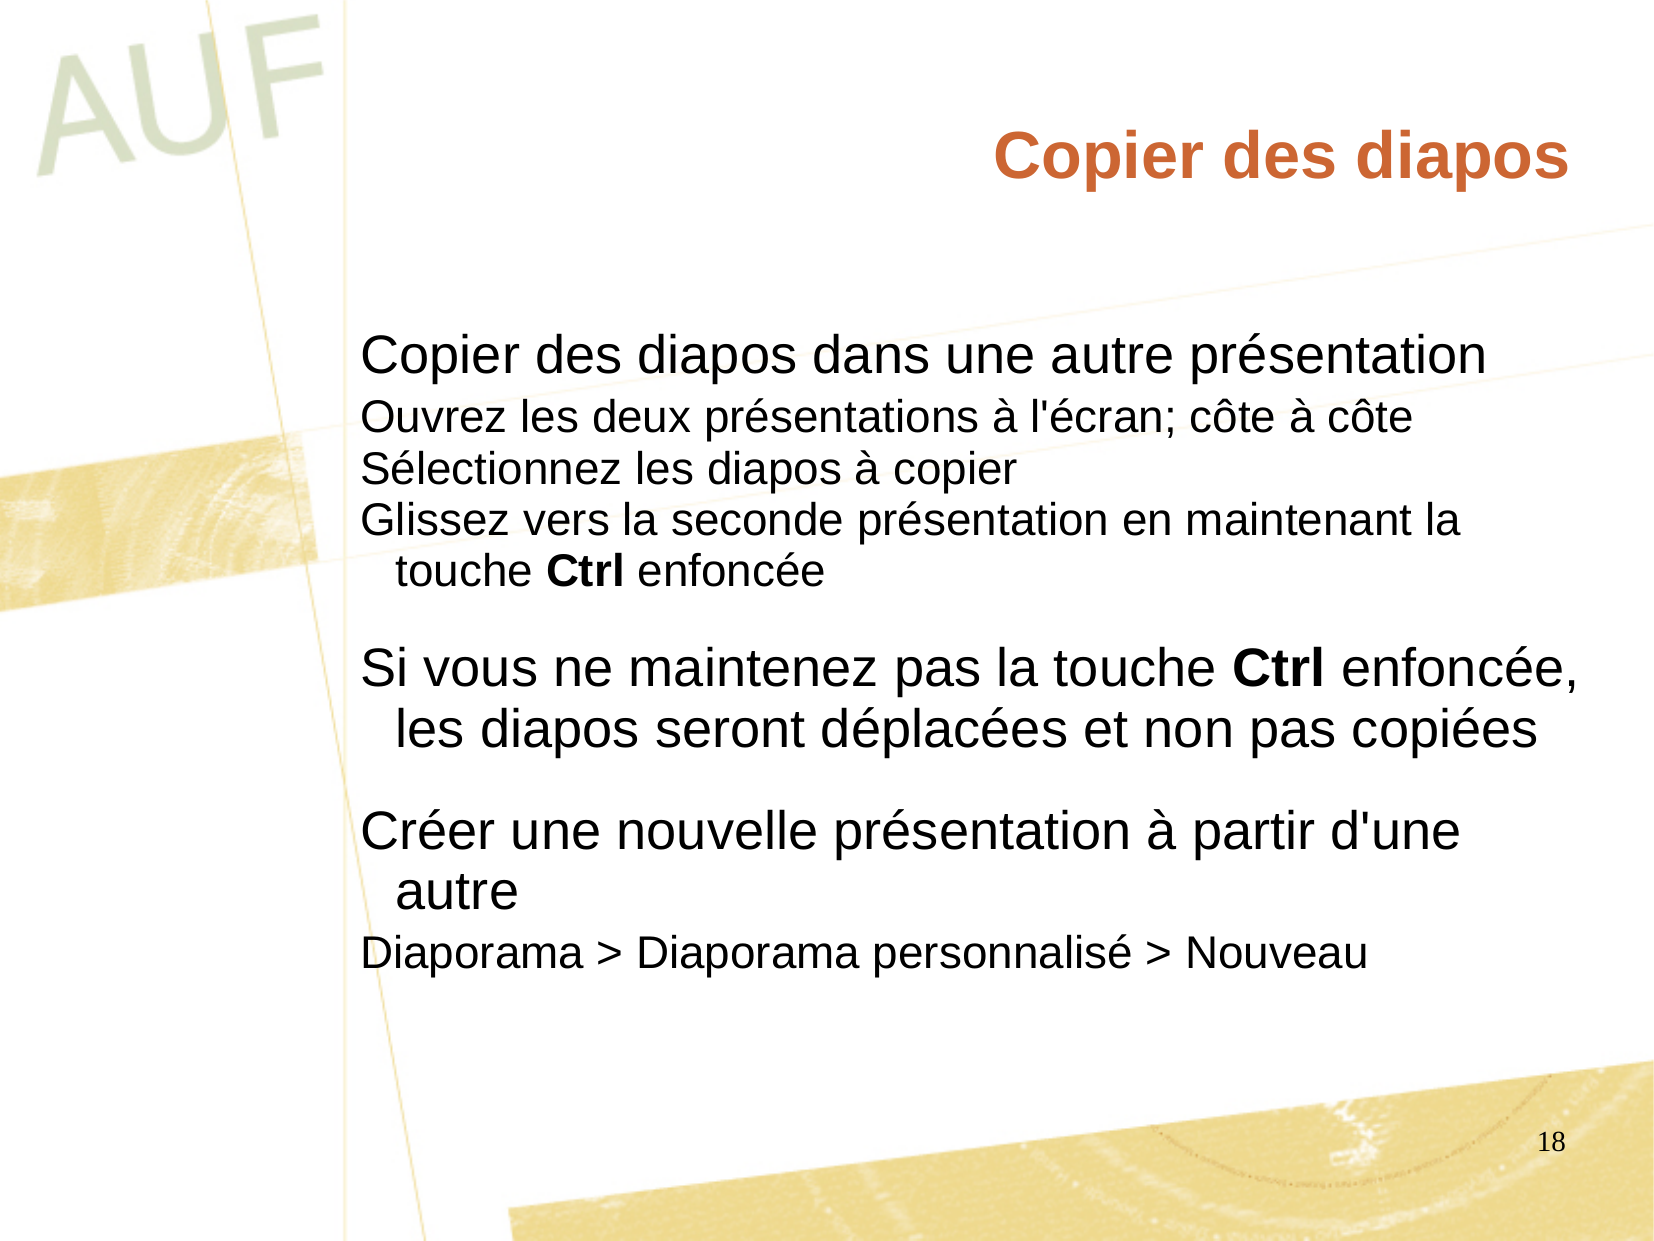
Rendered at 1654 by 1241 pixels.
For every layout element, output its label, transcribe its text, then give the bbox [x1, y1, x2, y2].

title Copier des diapos [324, 59, 1571, 252]
subtitle Copier des diapos dans une autre présentation Ouvrez les deux présentations à l'écran; côte à côte Sélectionnez les diapos à copier Glissez vers la seconde présentation en maintenant la touche Ctrl enfoncée Si vous ne maintenez pas la touche Ctrl enfoncée, les diapos seront déplacées et non pas copiées Créer une nouvelle présentation à partir d'une autre Diaporama > Diaporama personnalisé > Nouveau [324, 299, 1595, 1004]
picture [0, 0, 1654, 1241]
